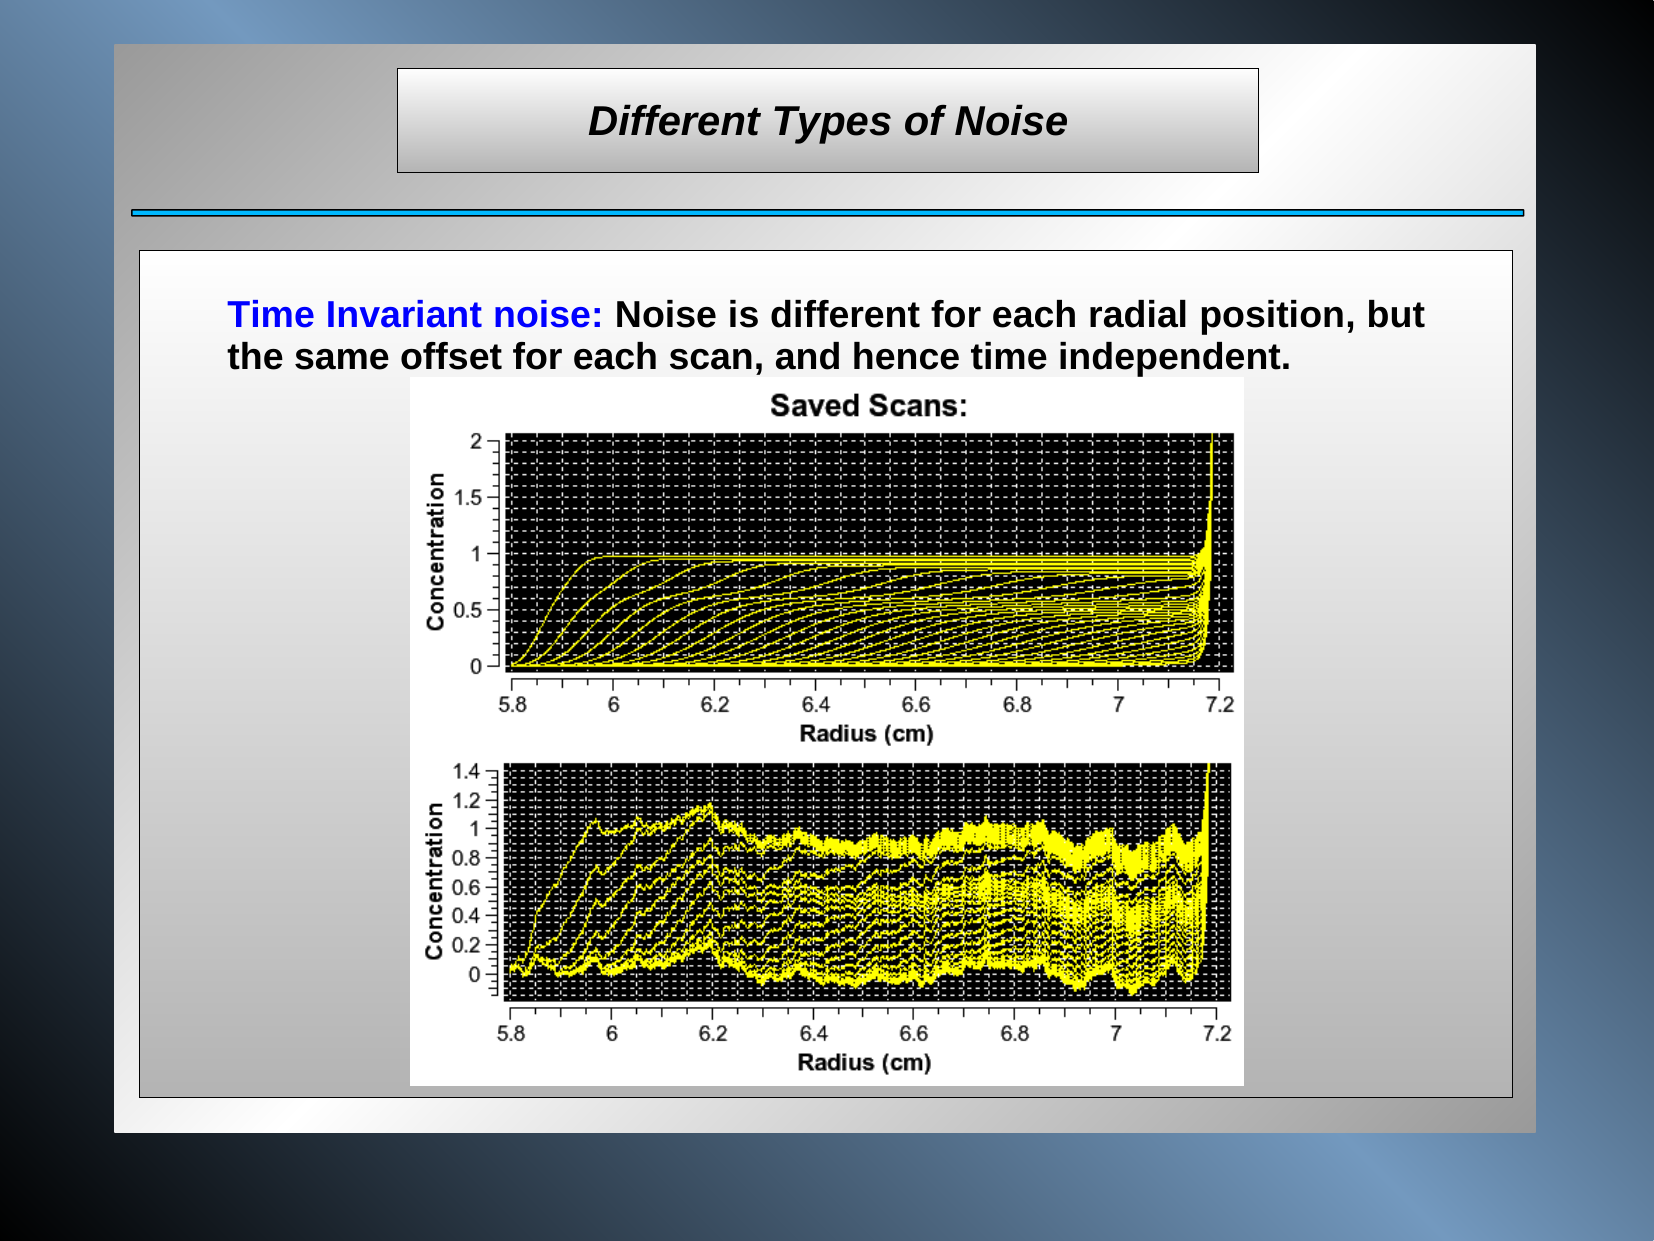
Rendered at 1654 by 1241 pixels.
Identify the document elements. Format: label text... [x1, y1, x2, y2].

text_box Different Types of Noise [397, 68, 1259, 173]
text_box [139, 250, 1513, 1098]
text_box Time Invariant noise: Noise is different for each radial position, but the same offset for each scan, and hence time independent. [227, 293, 1427, 1026]
picture [410, 377, 1244, 1086]
text_box [131, 209, 1524, 216]
